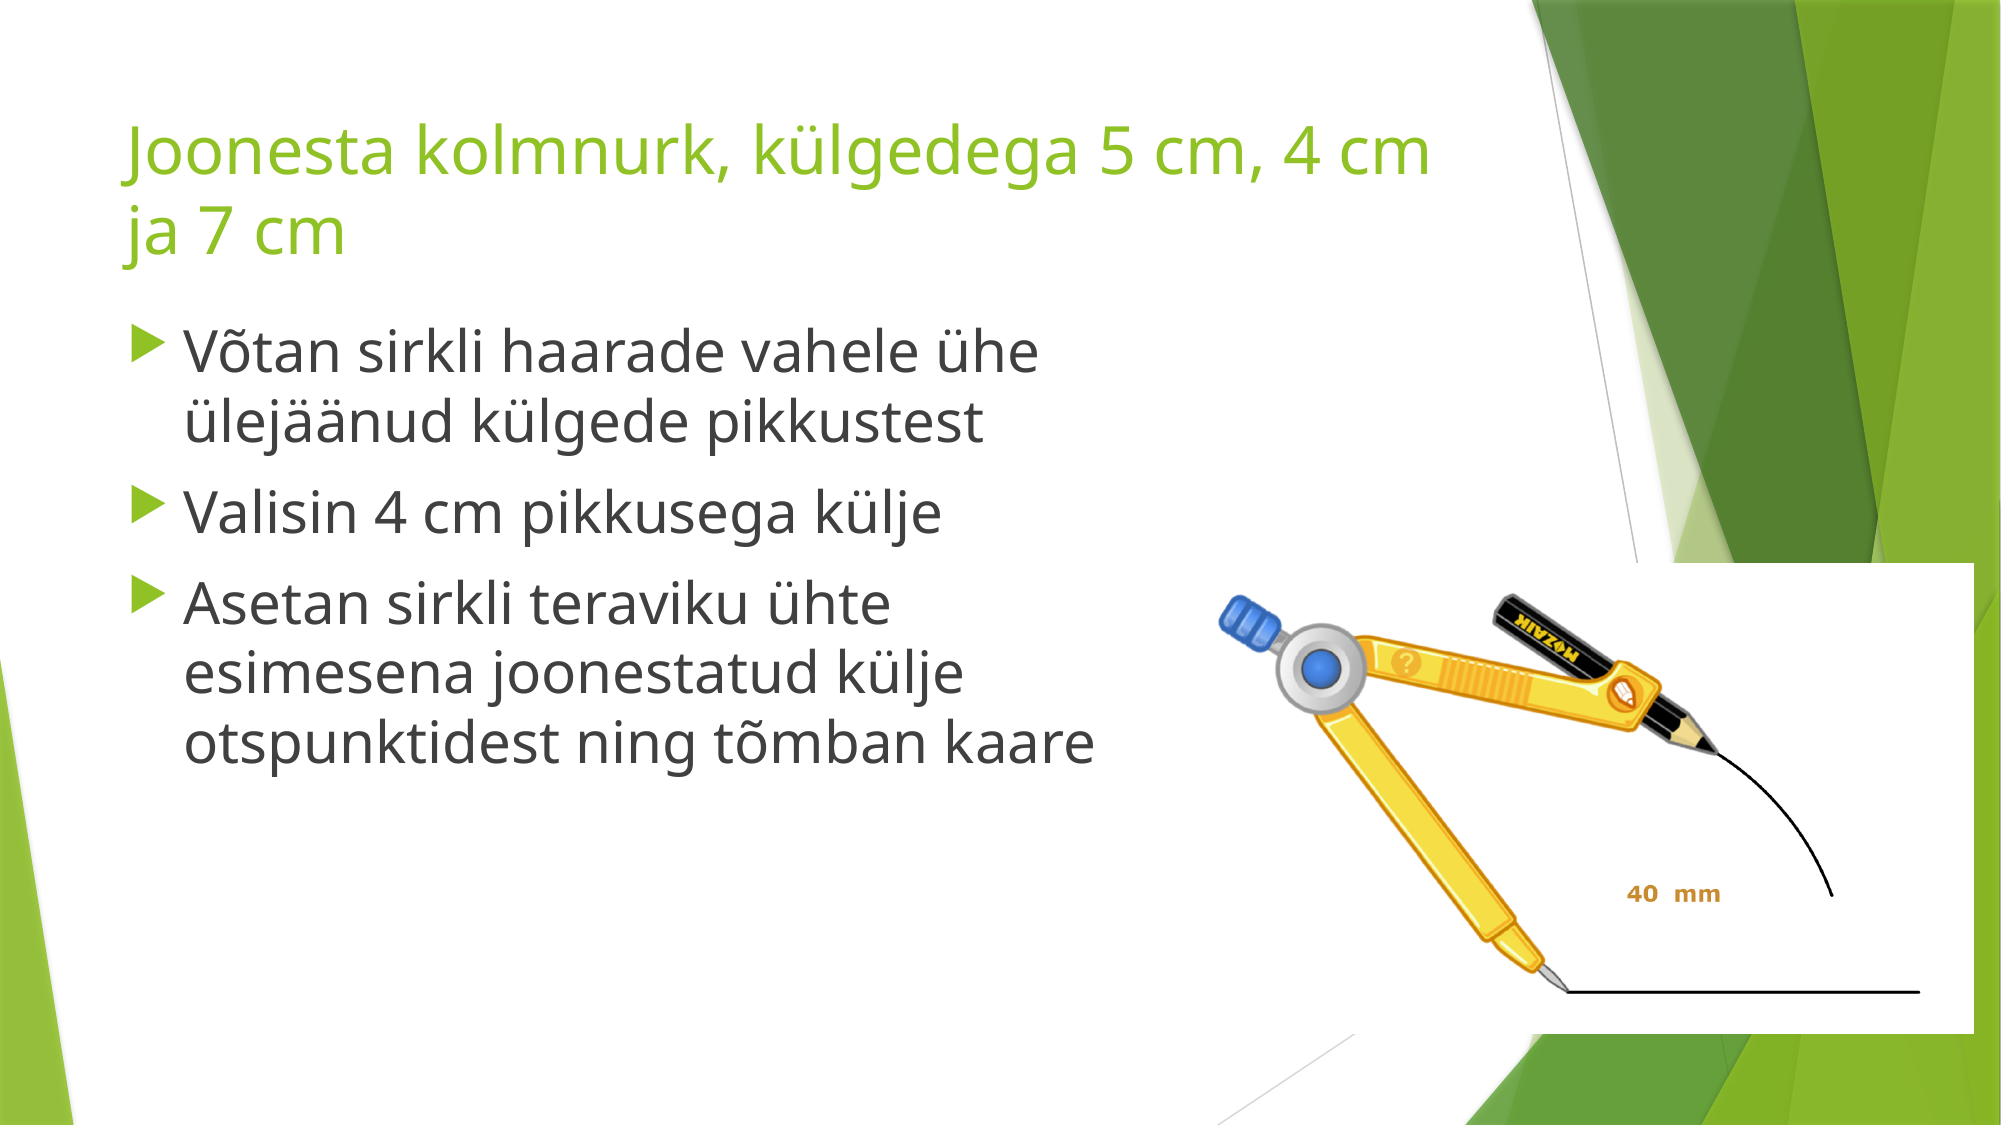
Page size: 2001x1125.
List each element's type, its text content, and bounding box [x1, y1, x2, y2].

list Võtan sirkli haarade vahele ühe ülejäänud külgede pikkustest Valisin 4 cm pikkusega külje Asetan sirkli teraviku ühte esimesena joonestatud külje otspunktidest ning tõmban kaare [112, 307, 1183, 1092]
title Joonesta kolmnurk, külgedega 5 cm, 4 cm ja 7 cm [111, 99, 1522, 237]
picture [1210, 563, 1974, 1034]
